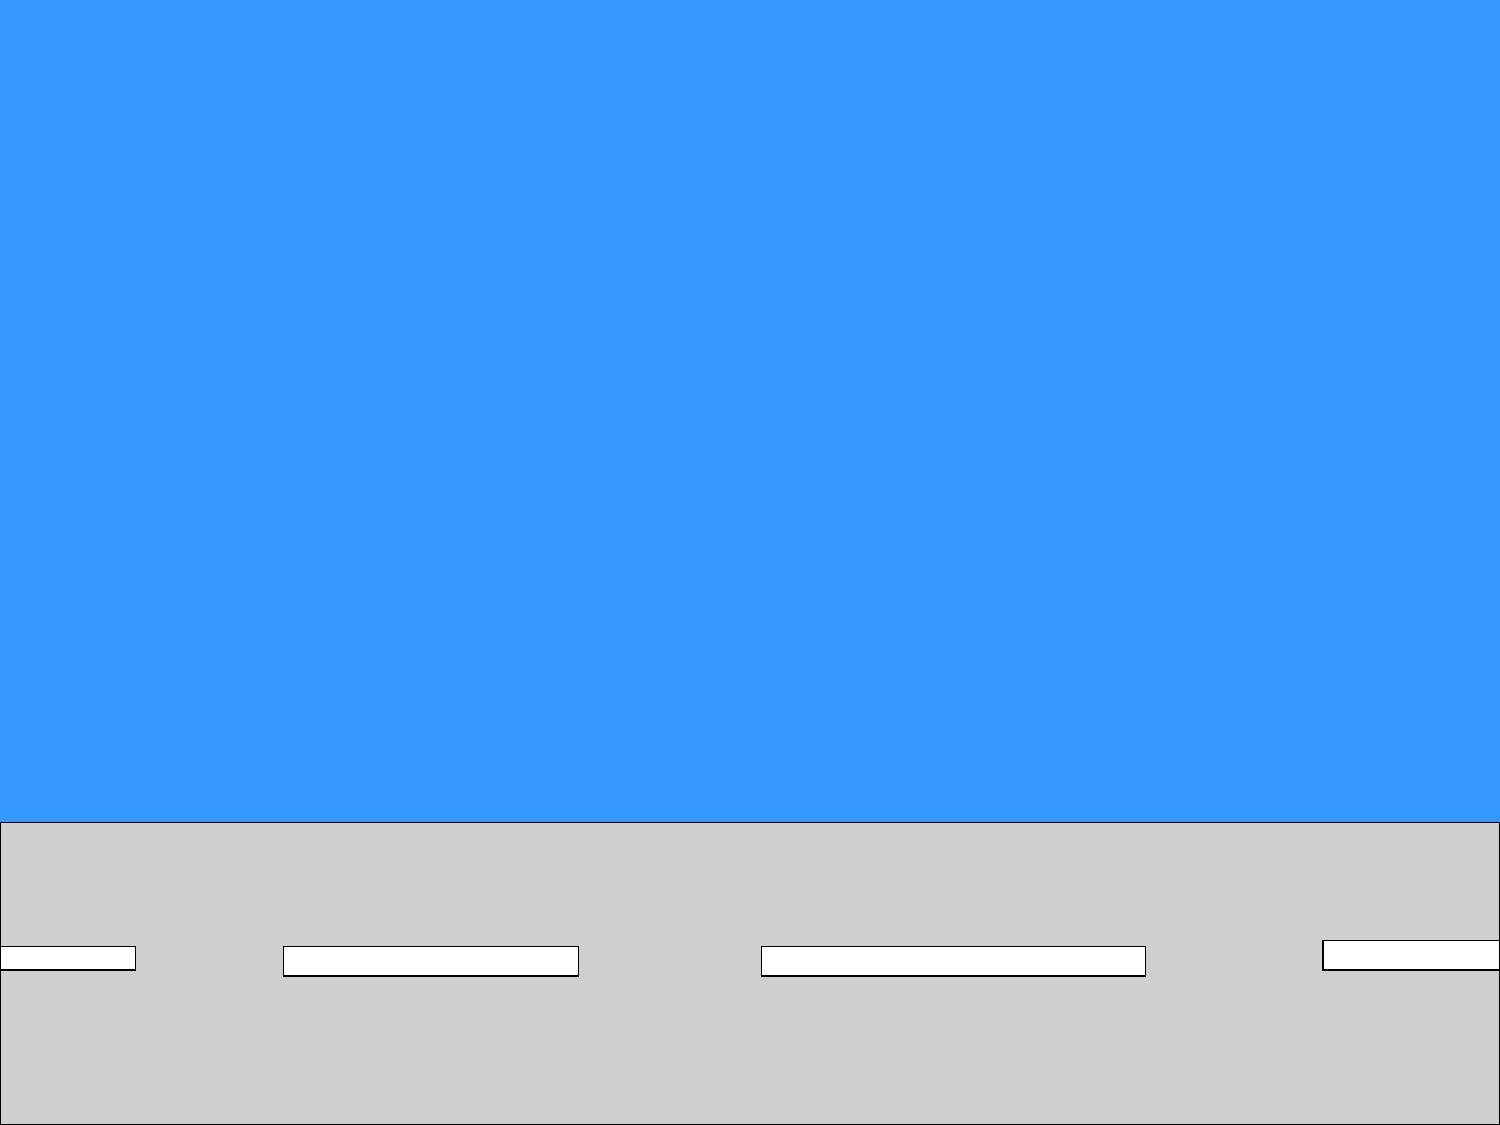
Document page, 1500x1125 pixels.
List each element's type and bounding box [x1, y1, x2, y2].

text_box [0, 822, 1500, 1125]
